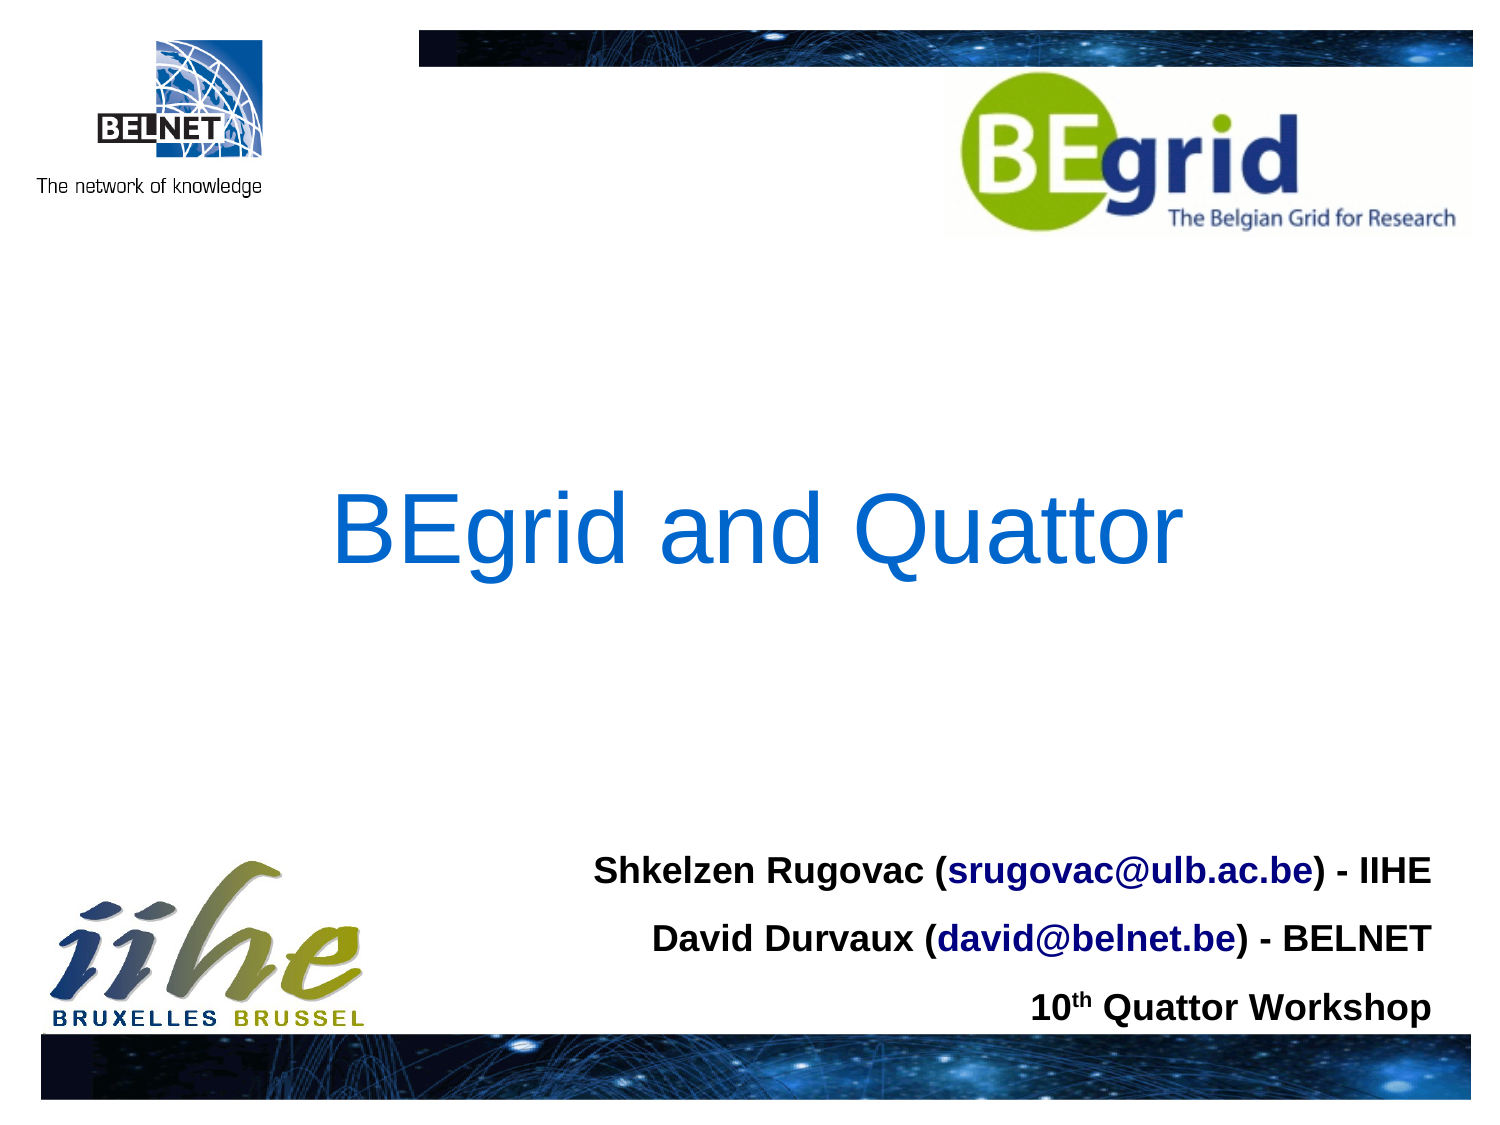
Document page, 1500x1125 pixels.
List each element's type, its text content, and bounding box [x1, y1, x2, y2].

picture [17, 18, 290, 216]
picture [419, 30, 1473, 237]
text_box BEgrid and Quattor [315, 456, 1229, 592]
text_box Shkelzen Rugovac (srugovac@ulb.ac.be) - IIHE David Durvaux (david@belnet.be) - BELNET 10th Quattor Workshop [183, 774, 1448, 1036]
picture [41, 860, 1471, 1100]
